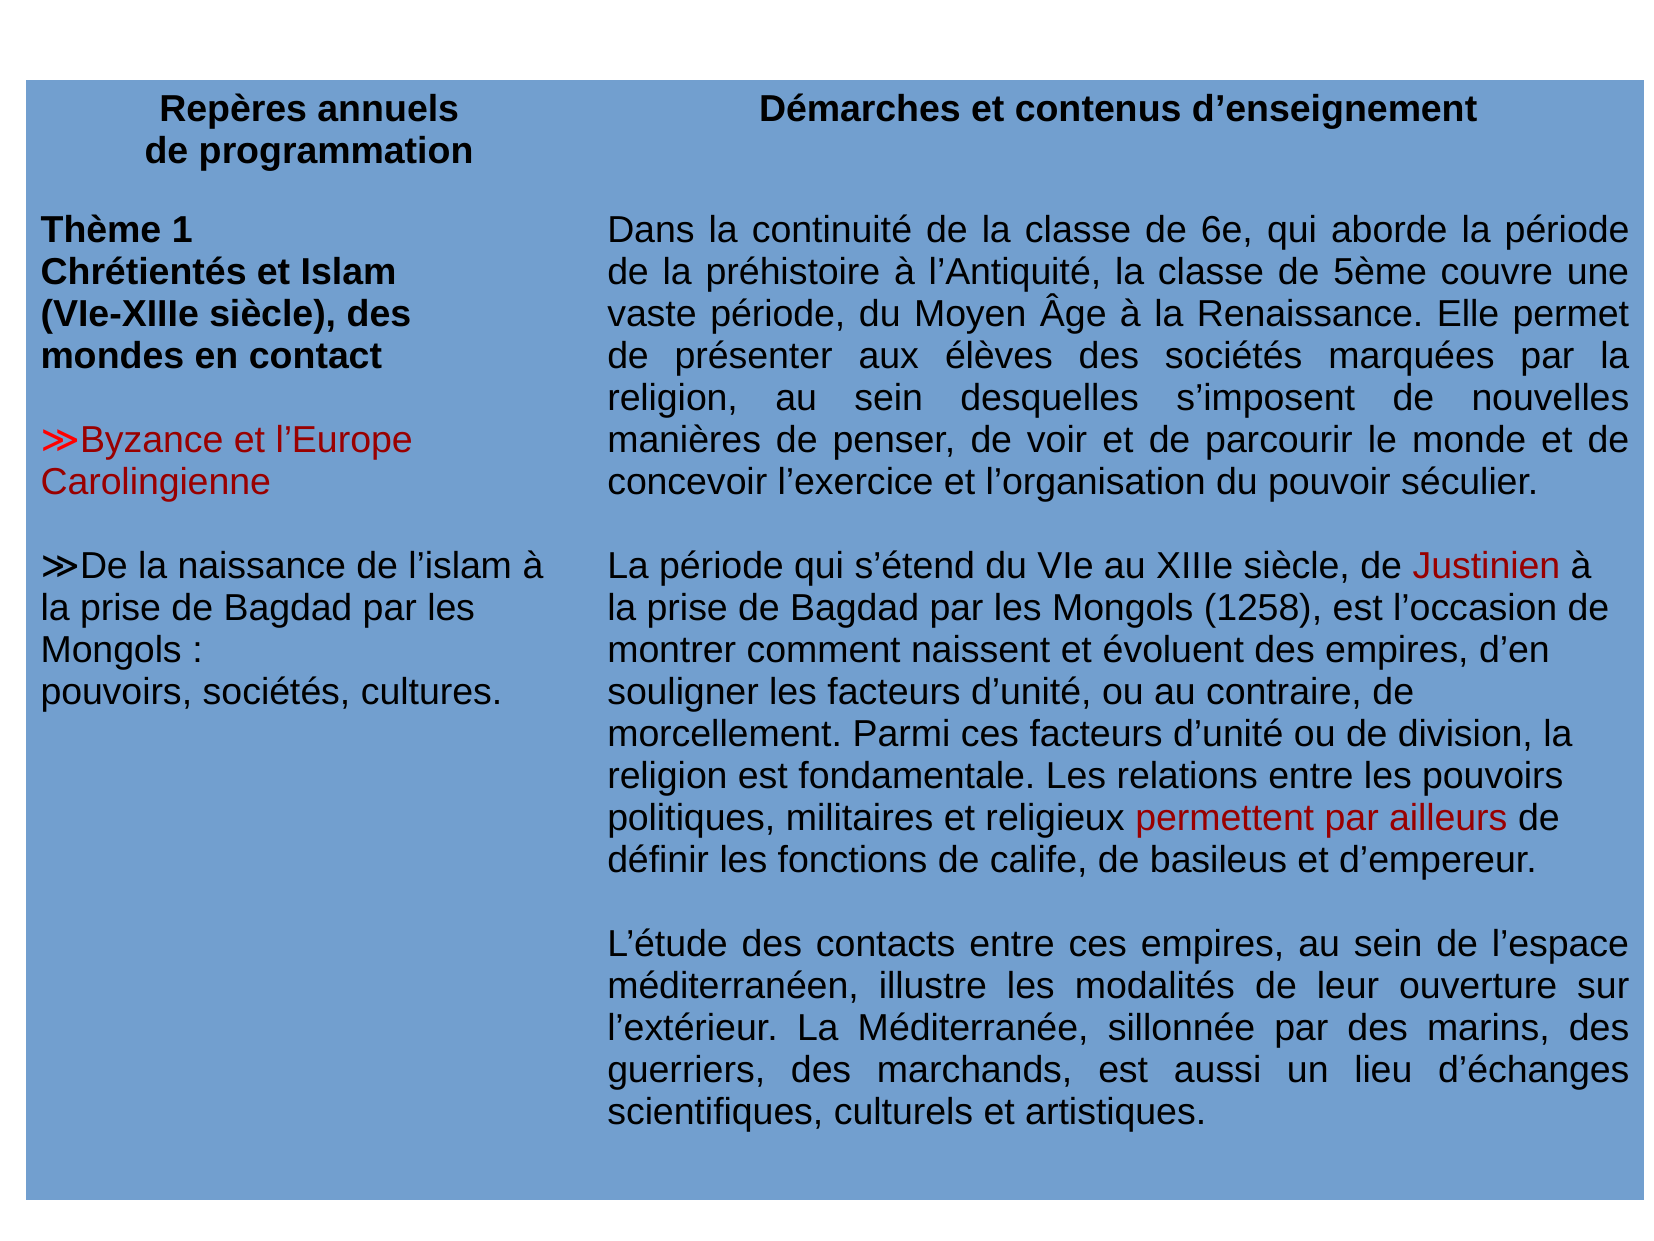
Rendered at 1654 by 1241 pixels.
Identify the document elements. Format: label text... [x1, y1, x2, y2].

table_cell Thème 1 Chrétientés et Islam (VIe-XIIIe siècle), des mondes en contact ≫Byzance et l’Europe Carolingienne ≫De la naissance de l’islam à la prise de Bagdad par les Mongols : pouvoirs, sociétés, cultures. [26, 201, 593, 1200]
table_header Démarches et contenus d’enseignement [593, 80, 1644, 201]
table_header Repères annuels de programmation [26, 80, 593, 201]
table_cell Dans la continuité de la classe de 6e, qui aborde la période de la préhistoire à l’Antiquité, la classe de 5ème couvre une vaste période, du Moyen Âge à la Renaissance. Elle permet de présenter aux élèves des sociétés marquées par la religion, au sein desquelles s’imposent de nouvelles manières de penser, de voir et de parcourir le monde et de concevoir l’exercice et l’organisation du pouvoir séculier. La période qui s’étend du VIe au XIIIe siècle, de Justinien à la prise de Bagdad par les Mongols (1258), est l’occasion de montrer comment naissent et évoluent des empires, d’en souligner les facteurs d’unité, ou au contraire, de morcellement. Parmi ces facteurs d’unité ou de division, la religion est fondamentale. Les relations entre les pouvoirs politiques, militaires et religieux permettent par ailleurs de définir les fonctions de calife, de basileus et d’empereur. L’étude des contacts entre ces empires, au sein de l’espace méditerranéen, illustre les modalités de leur ouverture sur l’extérieur. La Méditerranée, sillonnée par des marins, des guerriers, des marchands, est aussi un lieu d’échanges scientifiques, culturels et artistiques. [593, 201, 1644, 1200]
